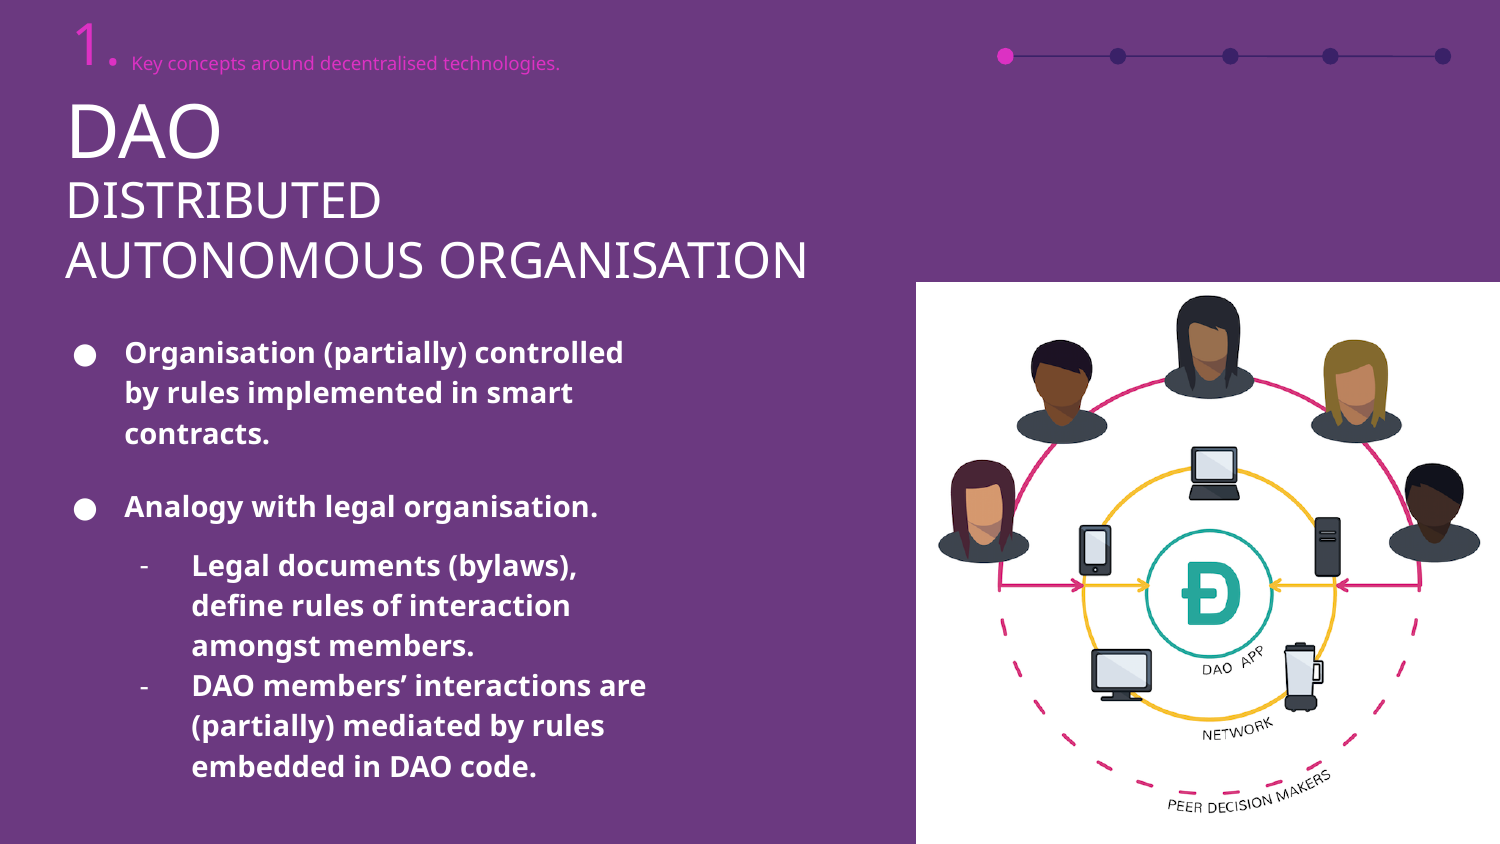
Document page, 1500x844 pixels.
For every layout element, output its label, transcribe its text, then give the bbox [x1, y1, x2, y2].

title DISTRIBUTED AUTONOMOUS ORGANISATION [50, 153, 1347, 271]
text_box [997, 47, 1014, 65]
title DAO [50, 68, 1347, 153]
text_box Legal documents (bylaws), define rules of interaction amongst members. DAO members’ interactions are (partially) mediated by rules embedded in DAO code. [101, 526, 667, 830]
text_box [1222, 47, 1239, 55]
text_box [1222, 57, 1239, 65]
text_box [1109, 57, 1127, 65]
text_box [1109, 47, 1126, 55]
text_box [1322, 58, 1339, 65]
text_box [1434, 47, 1452, 65]
list Organisation (partially) controlled by rules implemented in smart contracts. Analogy with legal organisation. [34, 314, 660, 494]
list Key concepts around decentralised technologies. [116, 33, 705, 82]
text_box [1322, 47, 1339, 55]
title 1. [56, 0, 138, 98]
picture [916, 282, 1500, 844]
